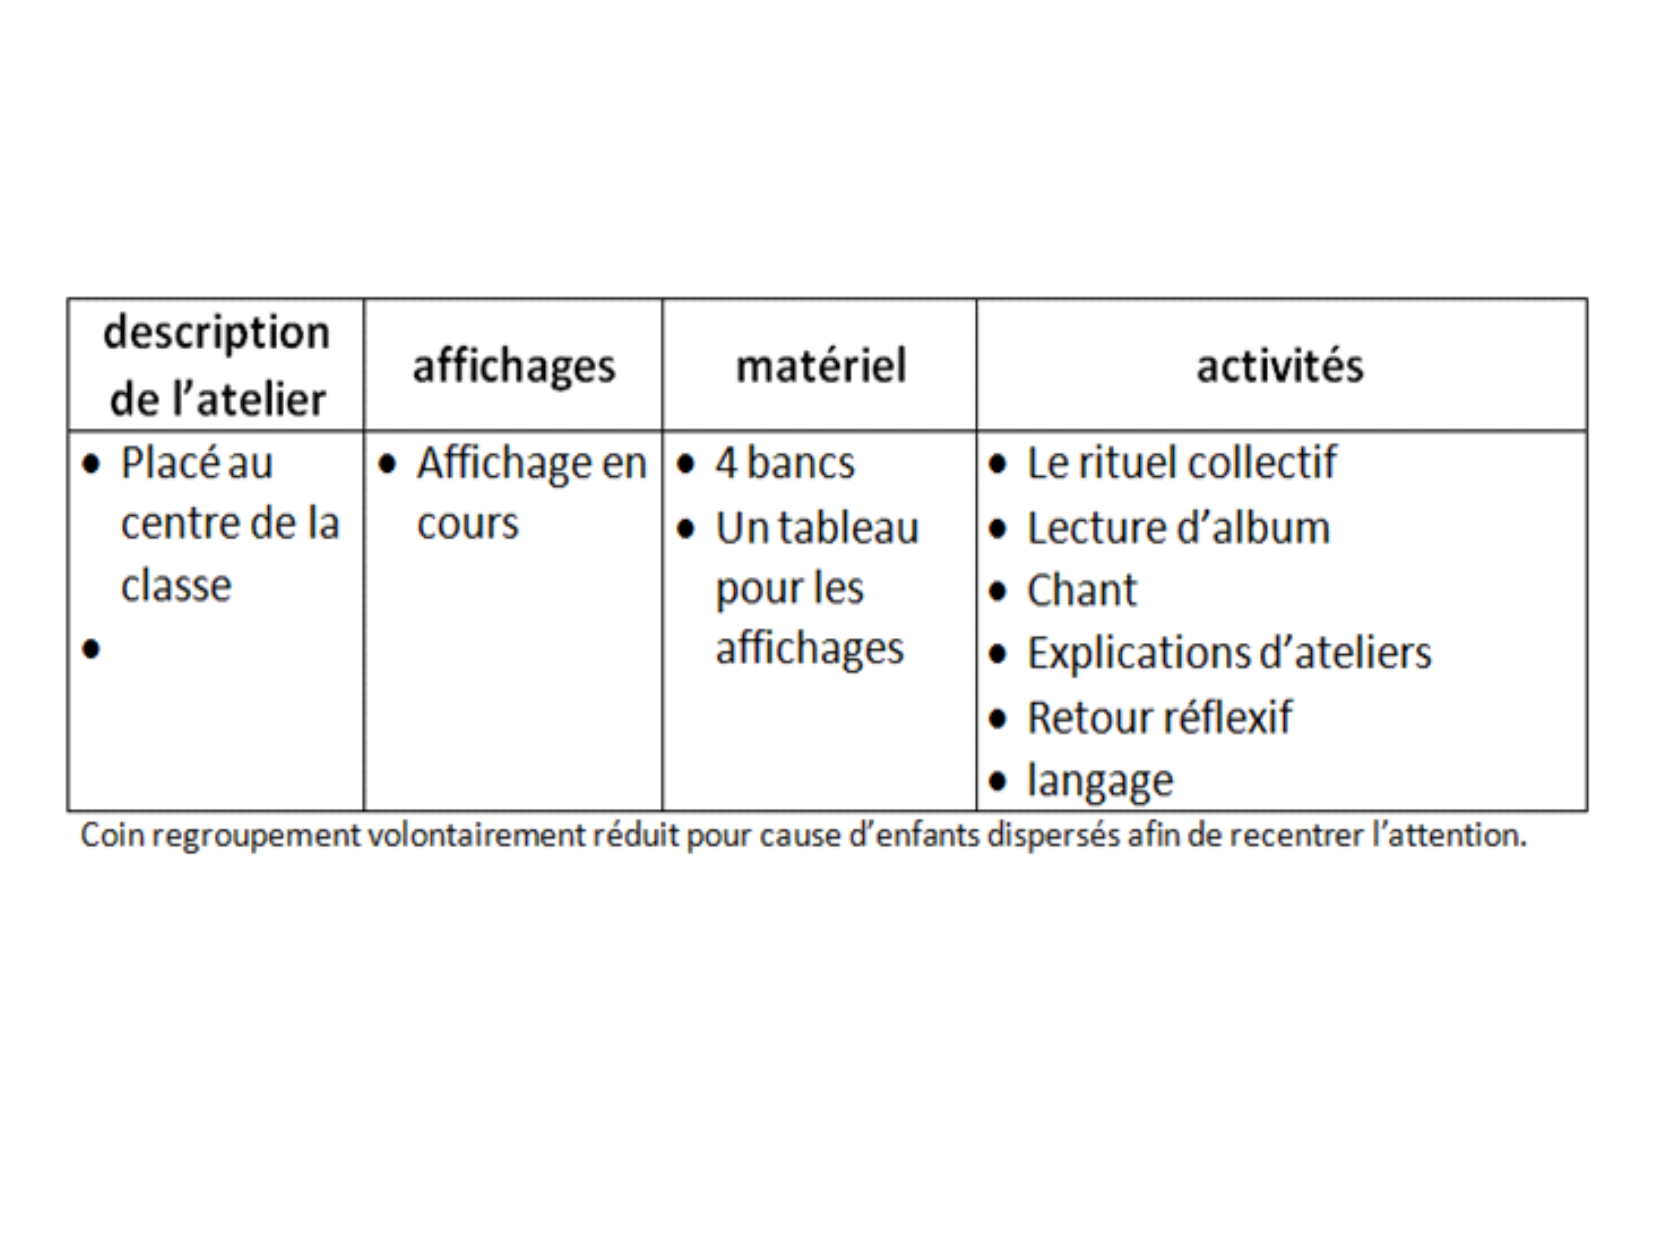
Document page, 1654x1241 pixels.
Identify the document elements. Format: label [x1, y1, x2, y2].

picture [35, 271, 1630, 886]
